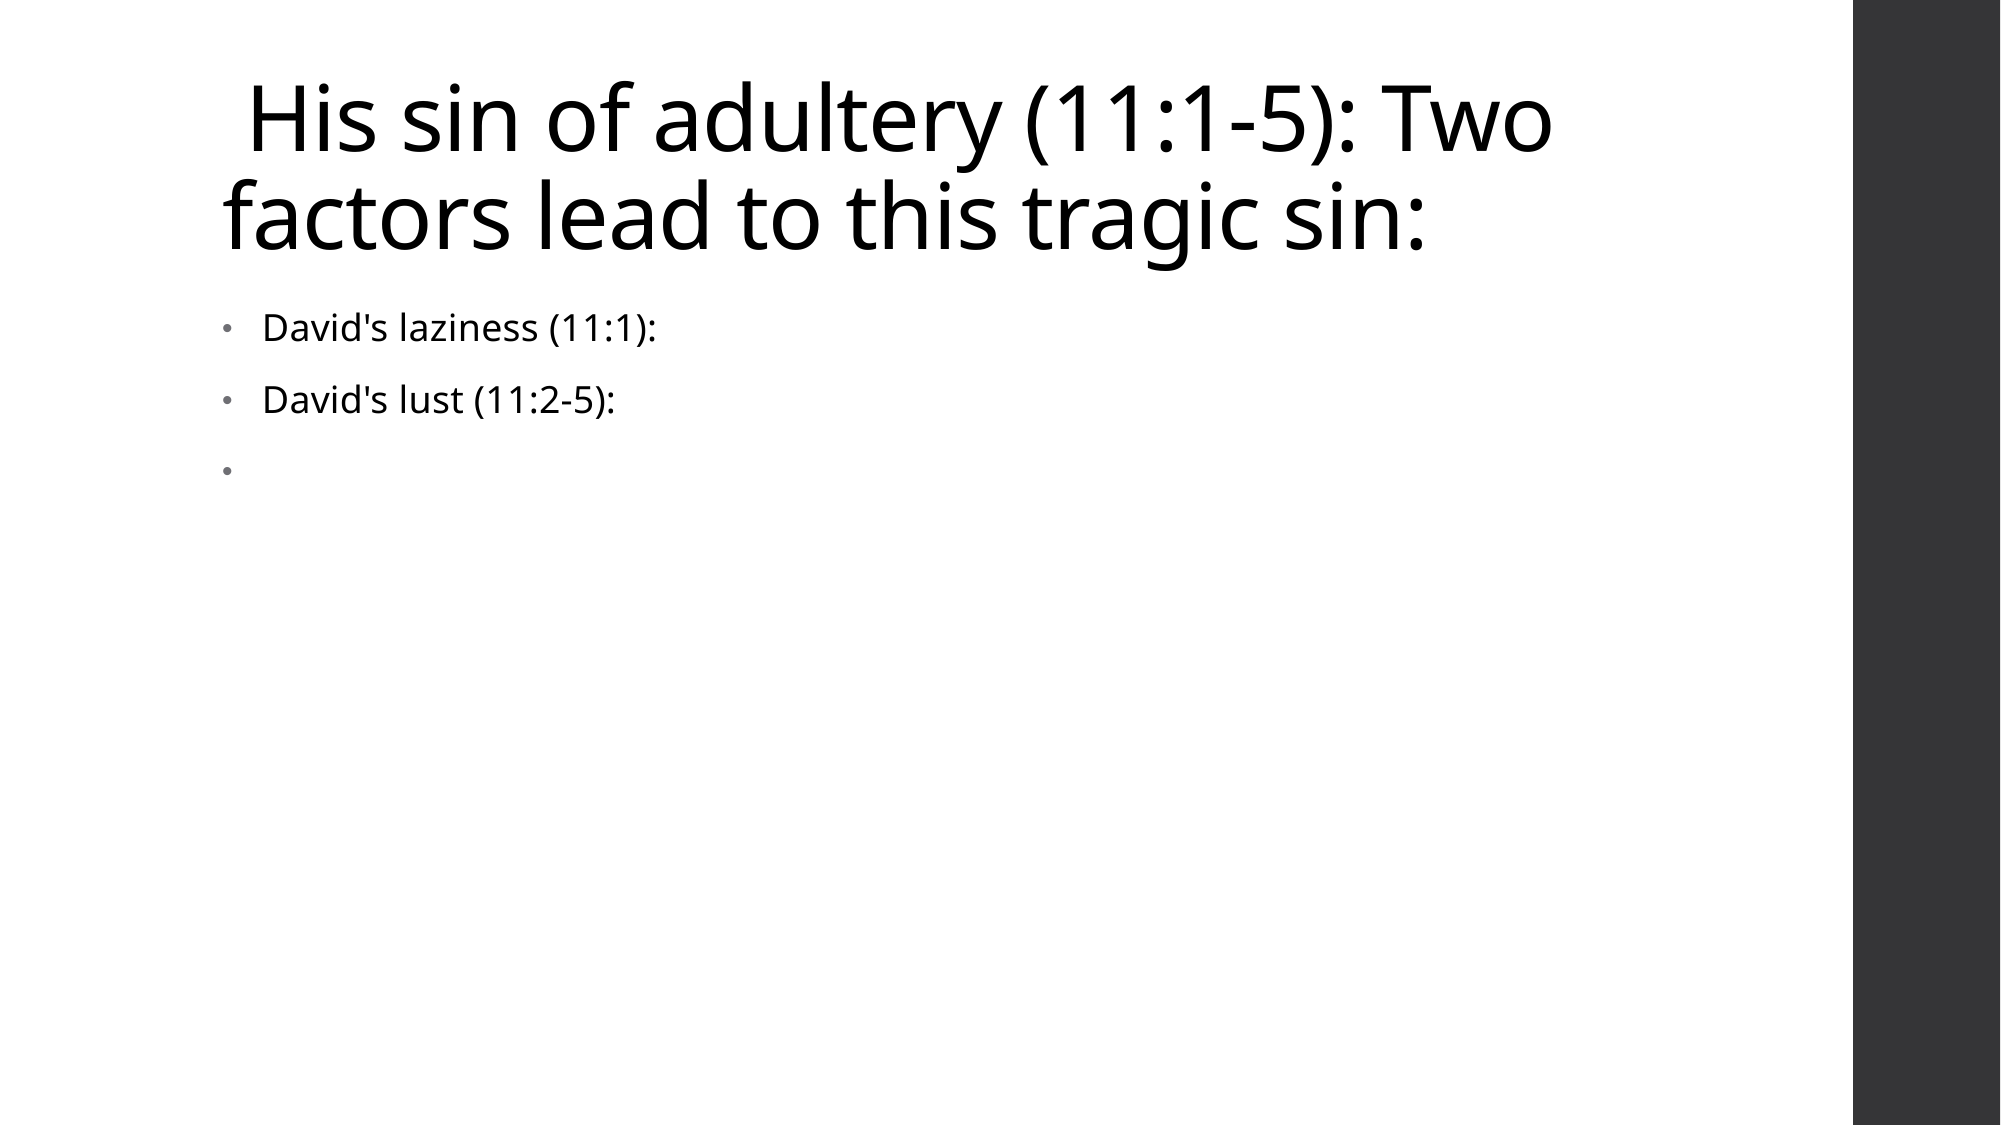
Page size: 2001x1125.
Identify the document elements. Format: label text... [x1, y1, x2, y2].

list David's laziness (11:1): David's lust (11:2-5): [206, 299, 1617, 1014]
title His sin of adultery (11:1-5): Two factors lead to this tragic sin: [206, 60, 1797, 278]
